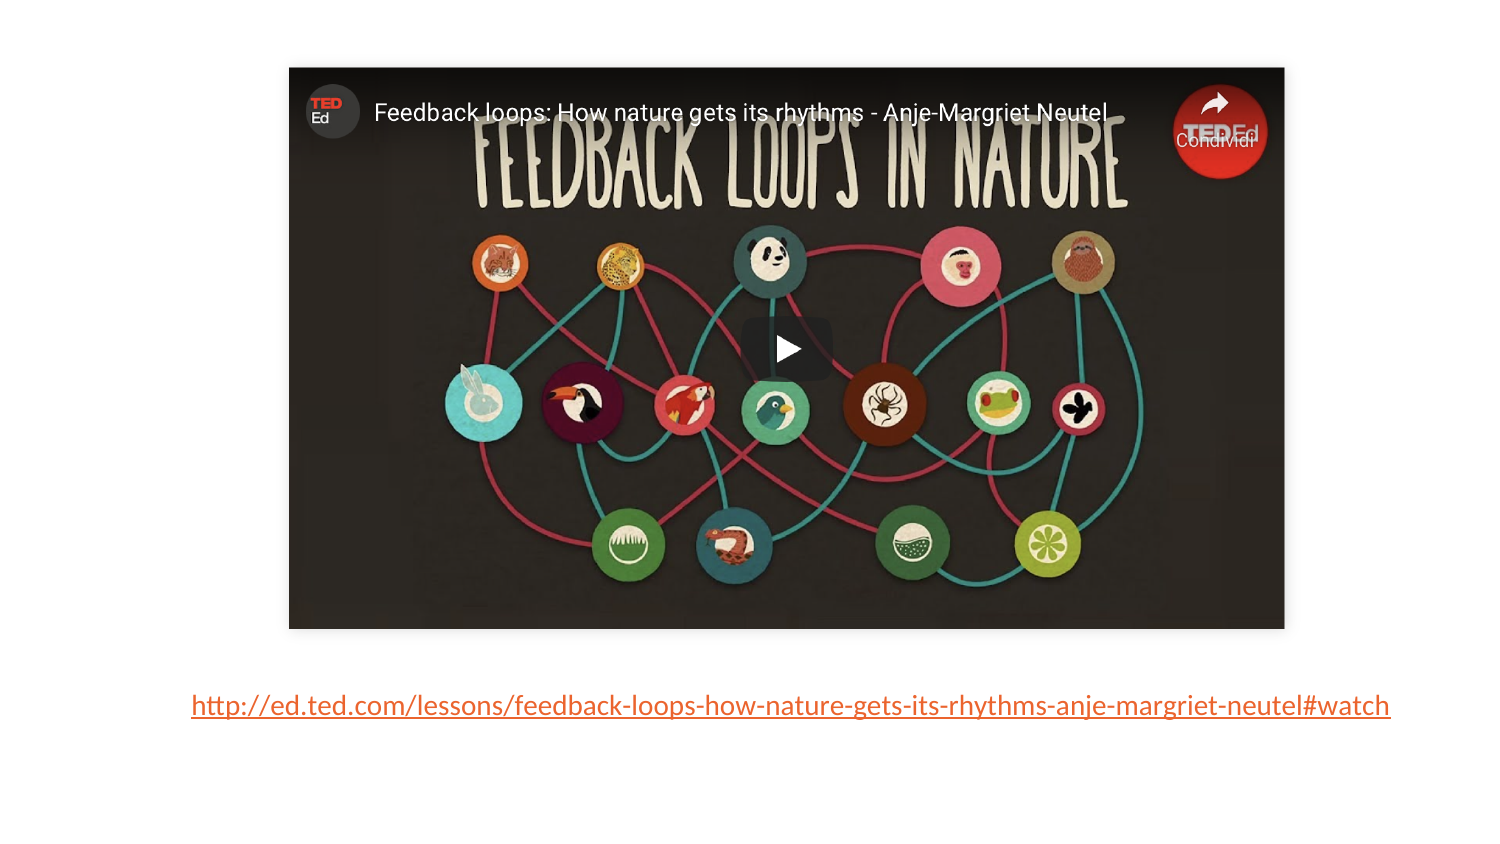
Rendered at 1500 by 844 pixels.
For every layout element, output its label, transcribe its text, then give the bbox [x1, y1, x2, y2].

picture [274, 40, 1314, 649]
text_box http://ed.ted.com/lessons/feedback-loops-how-nature-gets-its-rhythms-anje-margriet-neutel#watch [112, 678, 1477, 730]
